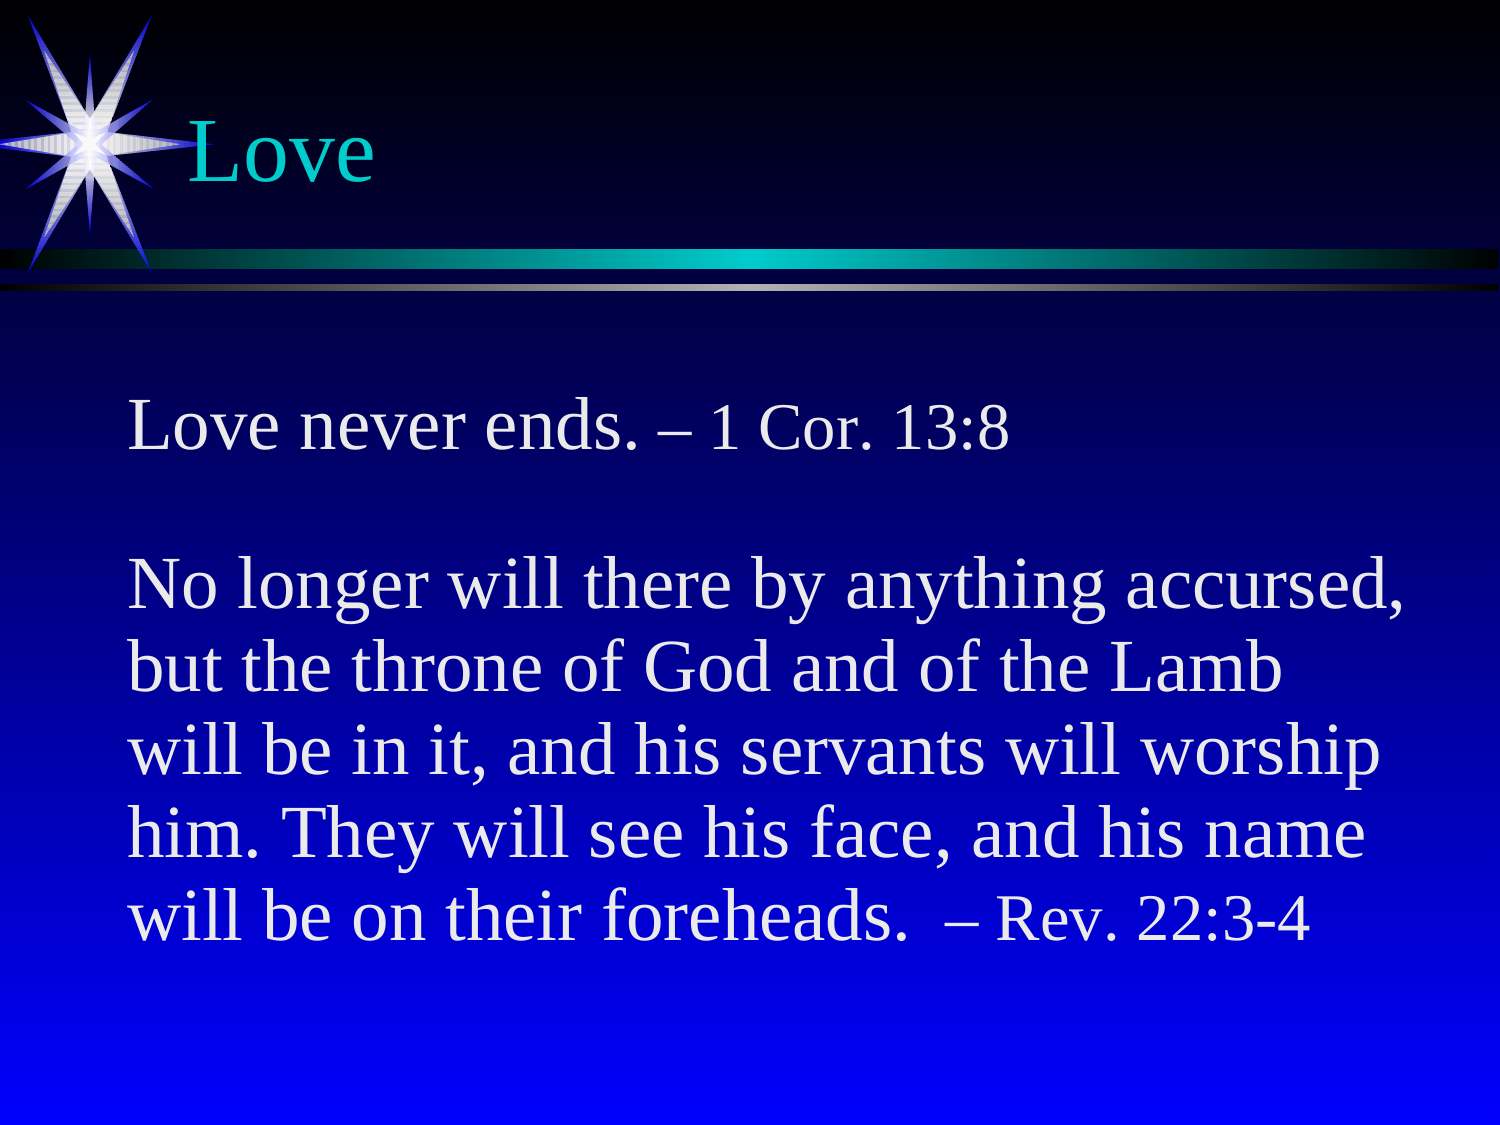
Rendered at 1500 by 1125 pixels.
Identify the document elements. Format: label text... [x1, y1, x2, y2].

title Love [187, 63, 1463, 237]
text_box Love never ends. – 1 Cor. 13:8 [112, 375, 1388, 473]
text_box No longer will there by anything accursed, but the throne of God and of the Lamb will be in it, and his servants will worship him. They will see his face, and his name will be on their foreheads. – Rev. 22:3-4 [112, 534, 1426, 965]
